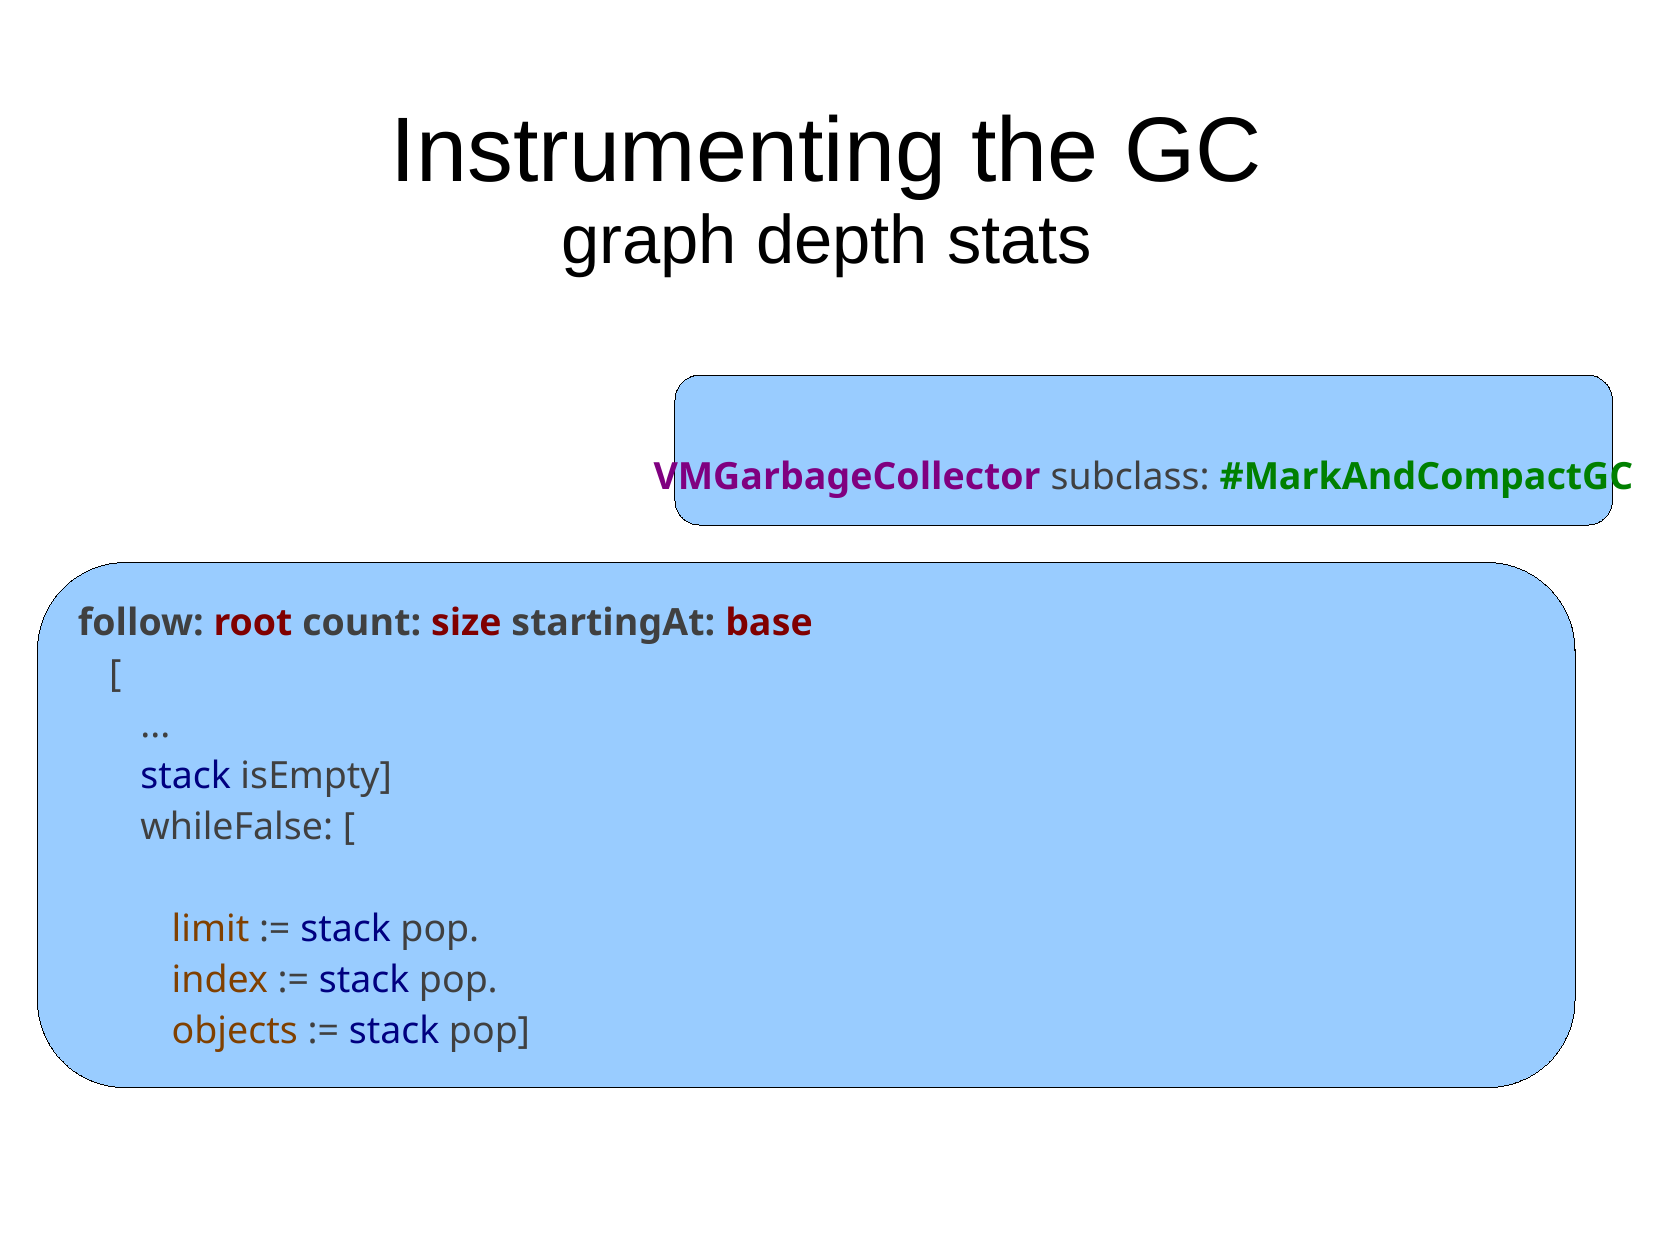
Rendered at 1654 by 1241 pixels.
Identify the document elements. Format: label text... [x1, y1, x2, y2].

text_box VMGarbageCollector subclass: #MarkAndCompactGC [674, 375, 1613, 526]
text_box Instrumenting the GC graph depth stats [143, 91, 1511, 286]
text_box follow: root count: size startingAt: base [ ... harvester graphDepth: stack size. stack isEmpty] whileFalse: [ limit := stack pop. index := stack pop. objects := stack pop] [37, 562, 1576, 1088]
